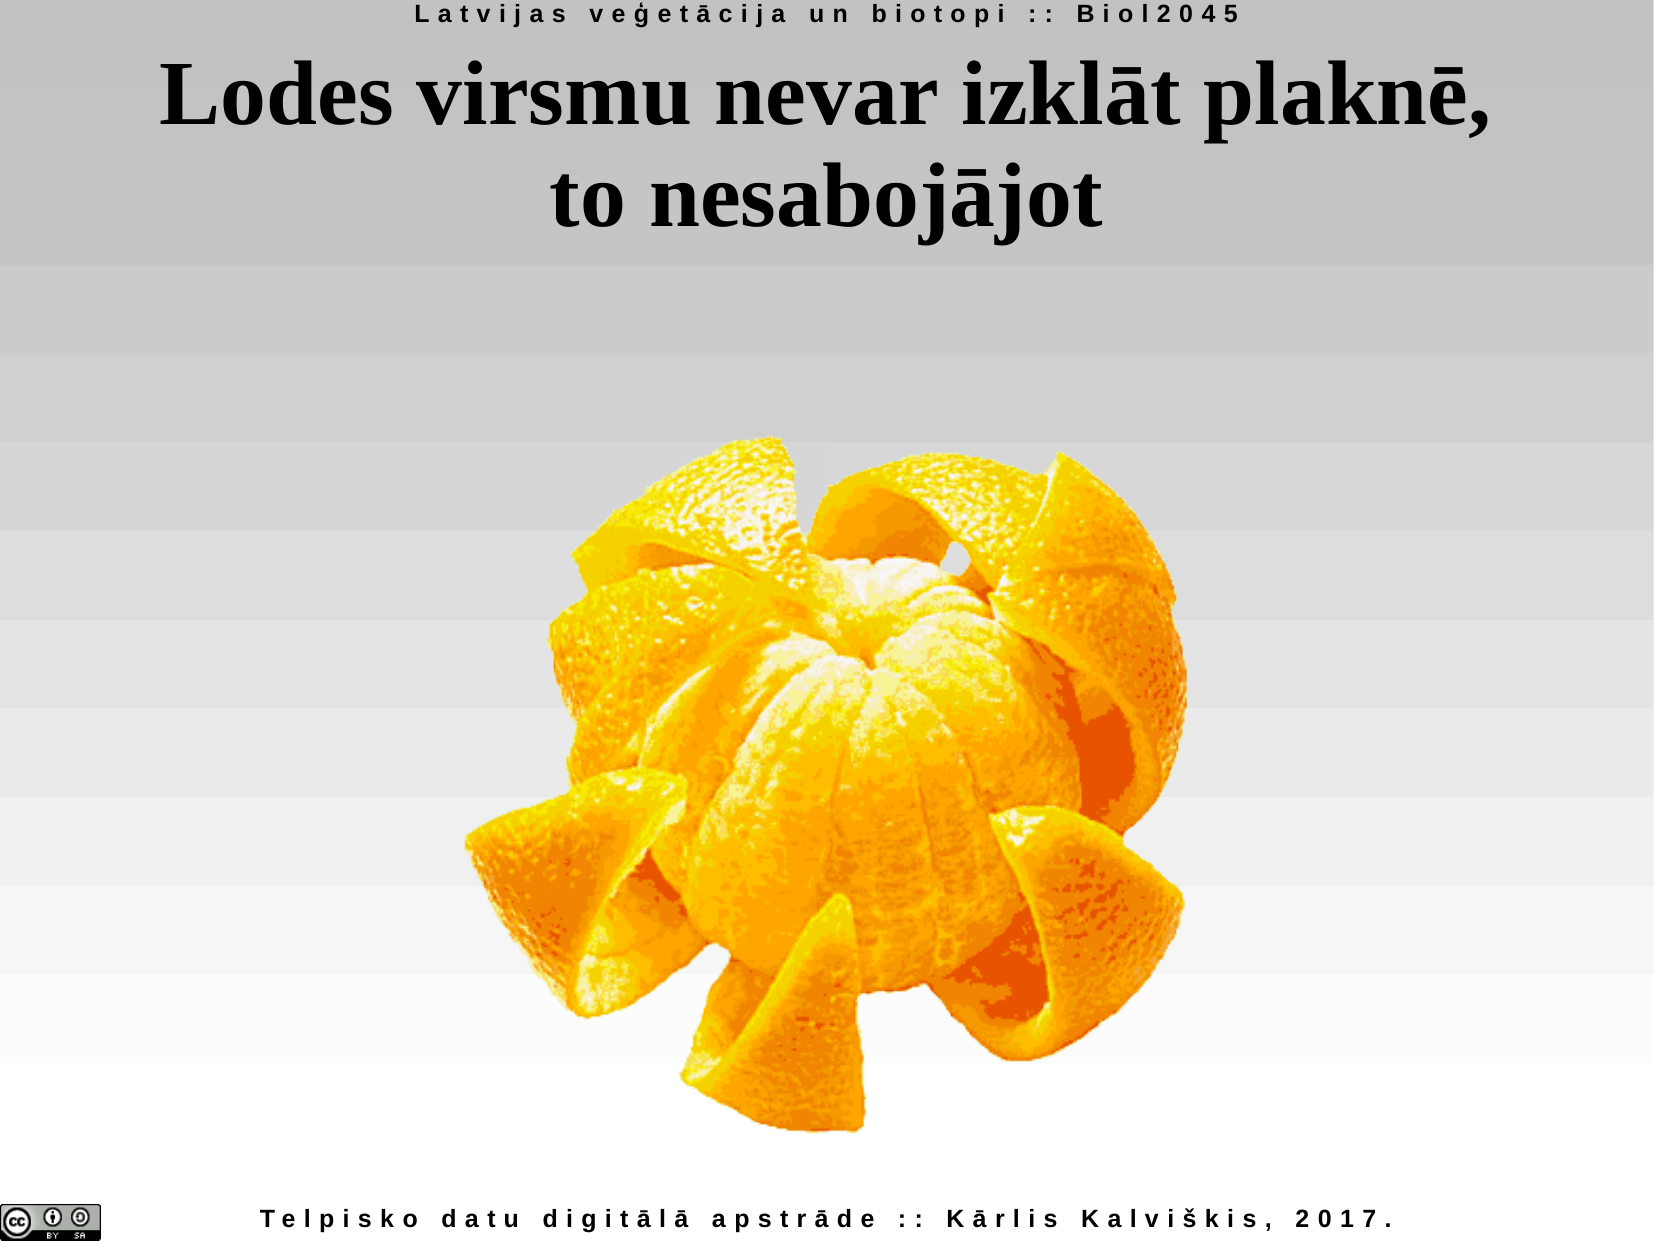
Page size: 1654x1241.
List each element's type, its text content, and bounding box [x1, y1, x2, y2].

title Lodes virsmu nevar izklāt plaknē, to nesabojājot [0, 1, 1654, 287]
picture [0, 287, 1654, 1241]
